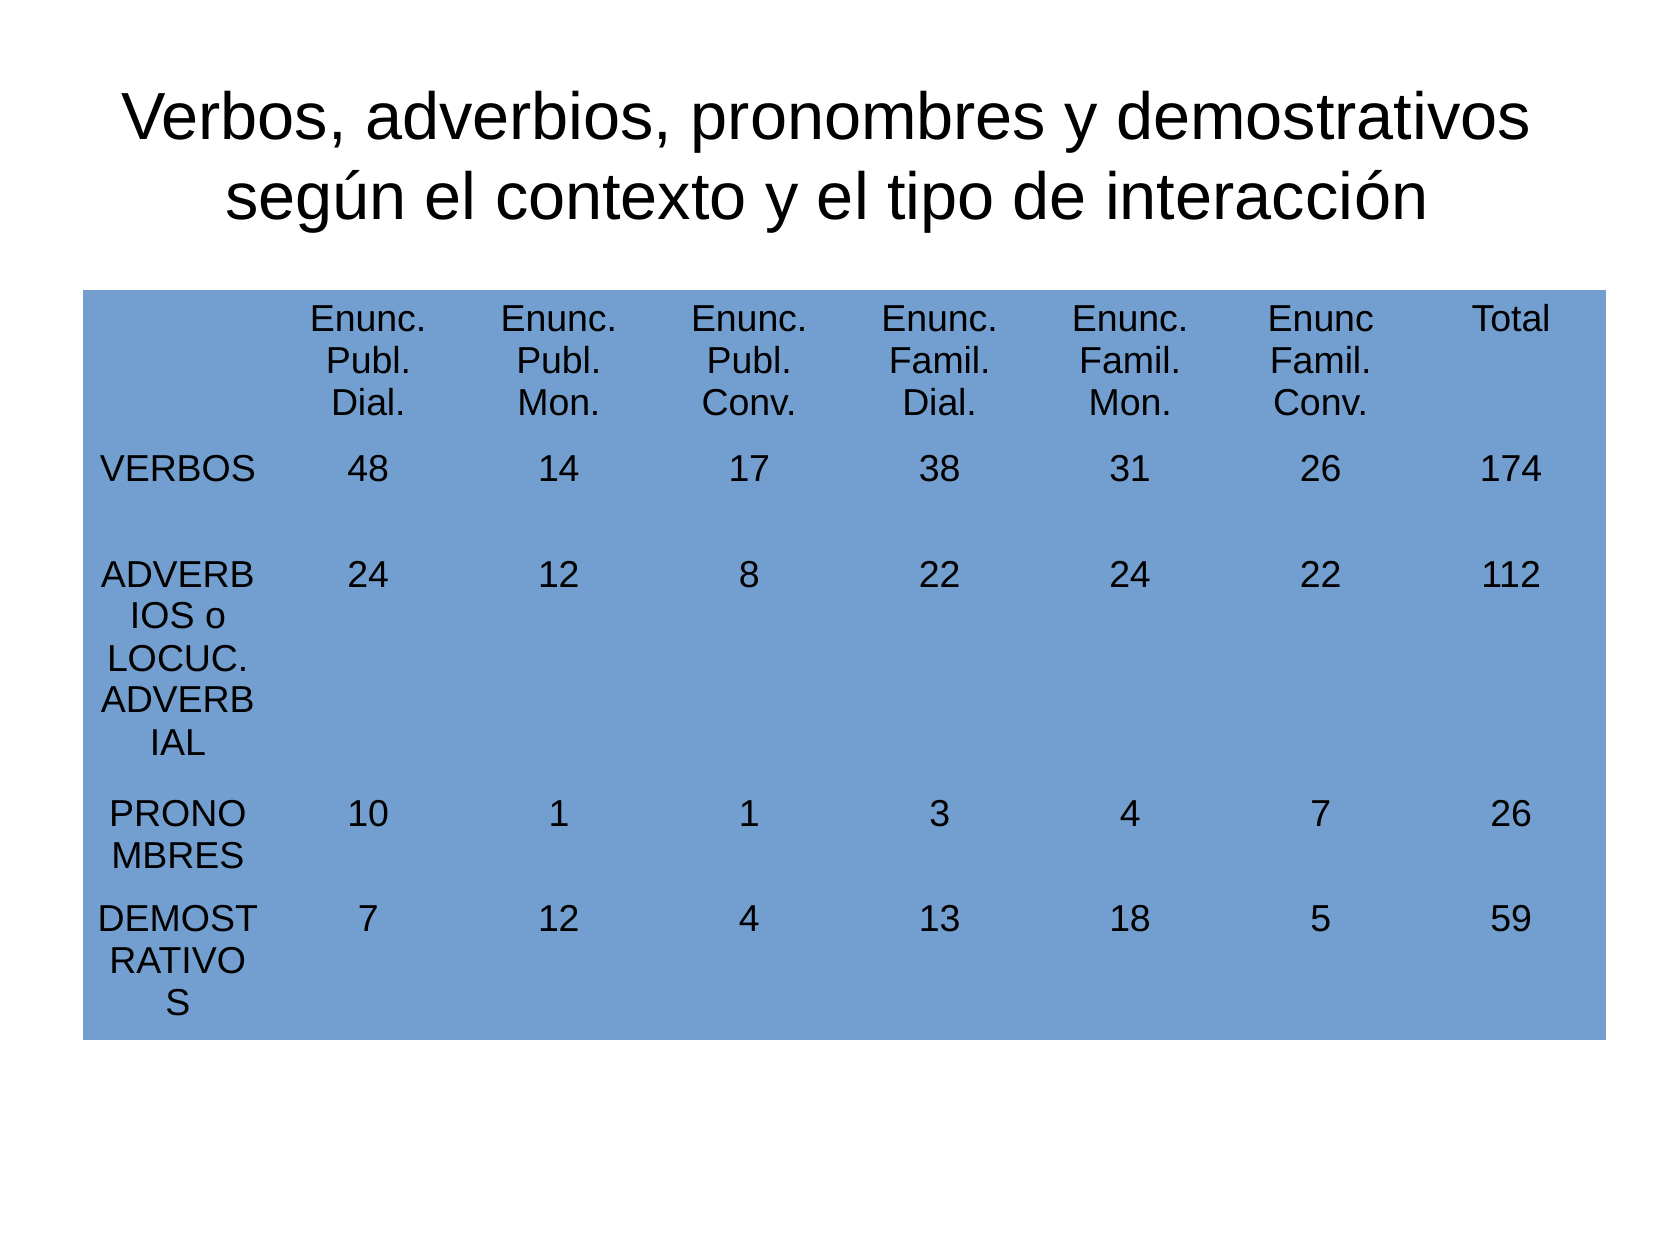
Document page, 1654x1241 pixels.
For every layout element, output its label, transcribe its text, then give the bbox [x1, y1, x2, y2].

title Verbos, adverbios, pronombres y demostrativos según el contexto y el tipo de interacción [82, 49, 1571, 257]
table_cell 17 [654, 440, 844, 546]
table_header Enunc Famil. Conv. [1225, 290, 1416, 440]
table_cell DEMOSTRATIVOS [83, 890, 273, 1040]
table_cell 26 [1225, 440, 1416, 546]
table_header Enunc. Famil. Mon. [1035, 290, 1225, 440]
table_cell 18 [1035, 890, 1225, 1040]
table_cell 1 [654, 785, 844, 890]
table_cell 22 [1225, 546, 1416, 785]
table_cell 26 [1416, 785, 1606, 890]
table_cell 8 [654, 546, 844, 785]
table_header Enunc. Publ. Mon. [464, 290, 654, 440]
table_header Enunc. Publ. Conv. [654, 290, 844, 440]
table_cell 24 [1035, 546, 1225, 785]
table_cell 12 [464, 546, 654, 785]
table_cell 7 [1225, 785, 1416, 890]
table_header Total [1416, 290, 1606, 440]
table_cell 38 [844, 440, 1035, 546]
table_cell ADVERBIOS o LOCUC. ADVERBIAL [83, 546, 273, 785]
table_cell 5 [1225, 890, 1416, 1040]
table_cell 14 [464, 440, 654, 546]
table_header [83, 290, 273, 440]
table_header Enunc. Publ. Dial. [273, 290, 464, 440]
table_cell 59 [1416, 890, 1606, 1040]
table_cell 4 [1035, 785, 1225, 890]
table_cell 48 [273, 440, 464, 546]
table_cell PRONOMBRES [83, 785, 273, 890]
table_cell 112 [1416, 546, 1606, 785]
table_cell 12 [464, 890, 654, 1040]
table_cell 174 [1416, 440, 1606, 546]
table_cell 22 [844, 546, 1035, 785]
table_cell 1 [464, 785, 654, 890]
table_header Enunc. Famil. Dial. [844, 290, 1035, 440]
table_cell 7 [273, 890, 464, 1040]
table_cell 24 [273, 546, 464, 785]
table_cell 4 [654, 890, 844, 1040]
table_cell 10 [273, 785, 464, 890]
table_cell 13 [844, 890, 1035, 1040]
table_cell VERBOS [83, 440, 273, 546]
table_cell 3 [844, 785, 1035, 890]
table_cell 31 [1035, 440, 1225, 546]
